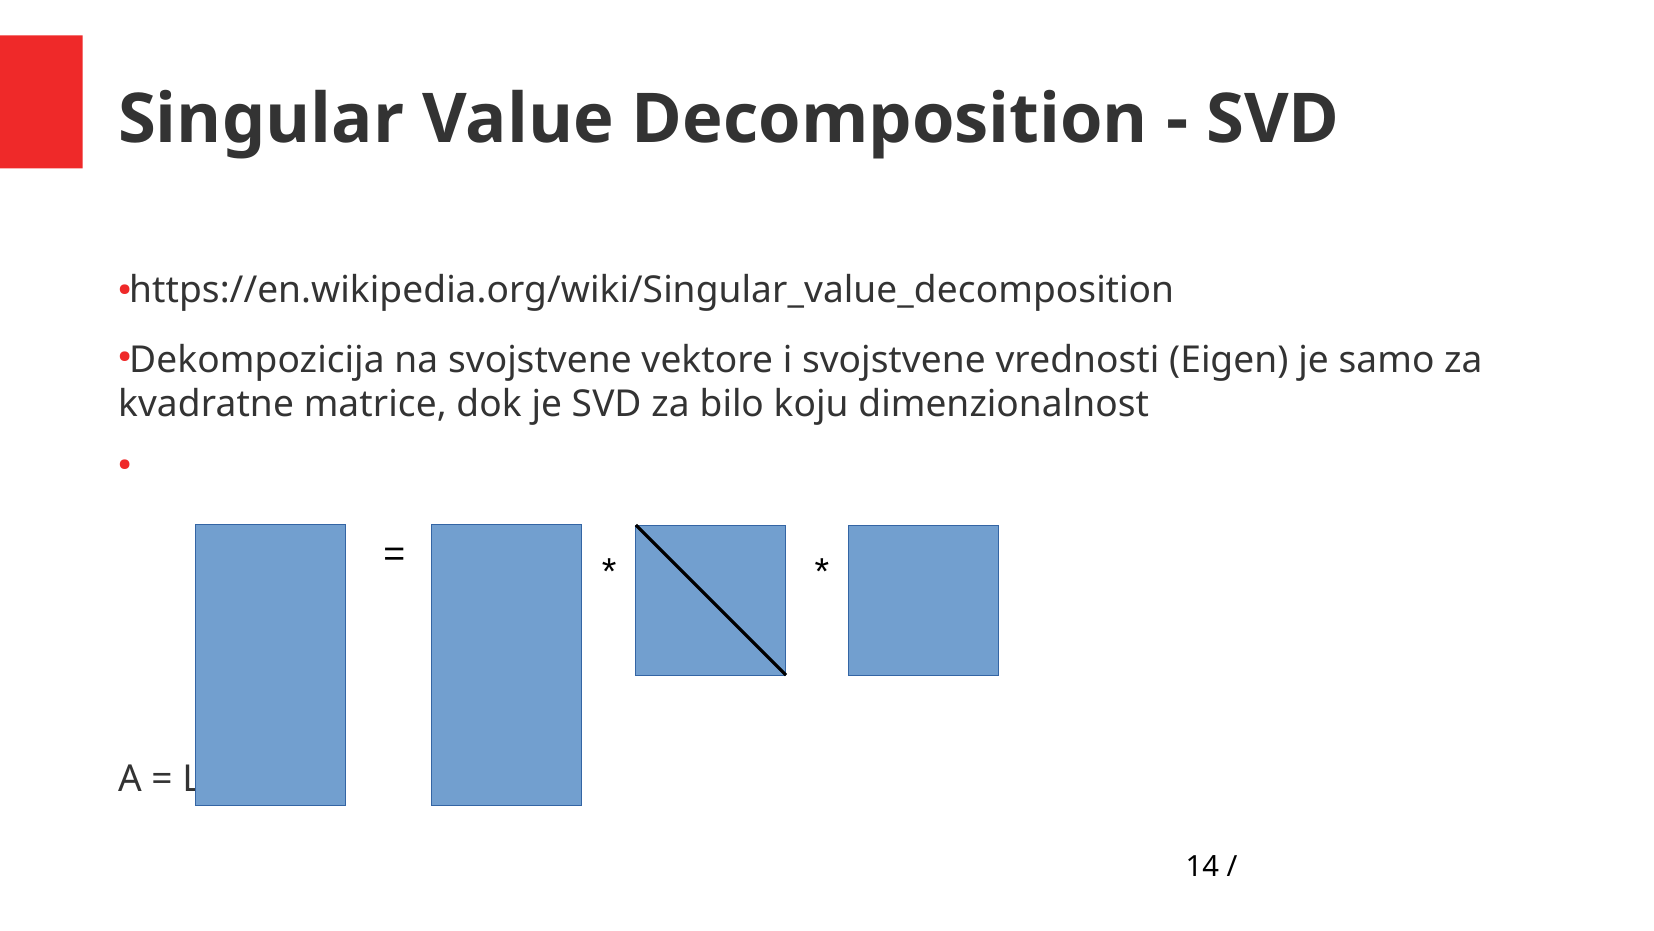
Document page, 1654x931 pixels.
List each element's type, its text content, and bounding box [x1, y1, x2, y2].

list https://en.wikipedia.org/wiki/Singular_value_decomposition Dekompozicija na svojstvene vektore i svojstvene vrednosti (Eigen) je samo za kvadratne matrice, dok je SVD za bilo koju dimenzionalnost A = LSD [118, 265, 1536, 806]
text_box = [368, 525, 455, 582]
text_box [431, 524, 582, 806]
text_box / [1185, 847, 1571, 912]
text_box [635, 528, 783, 676]
text_box [640, 525, 786, 671]
title Singular Value Decomposition - SVD [118, 37, 1571, 193]
text_box [195, 524, 346, 806]
text_box * [587, 542, 635, 600]
text_box [848, 525, 999, 676]
text_box * [799, 542, 886, 600]
